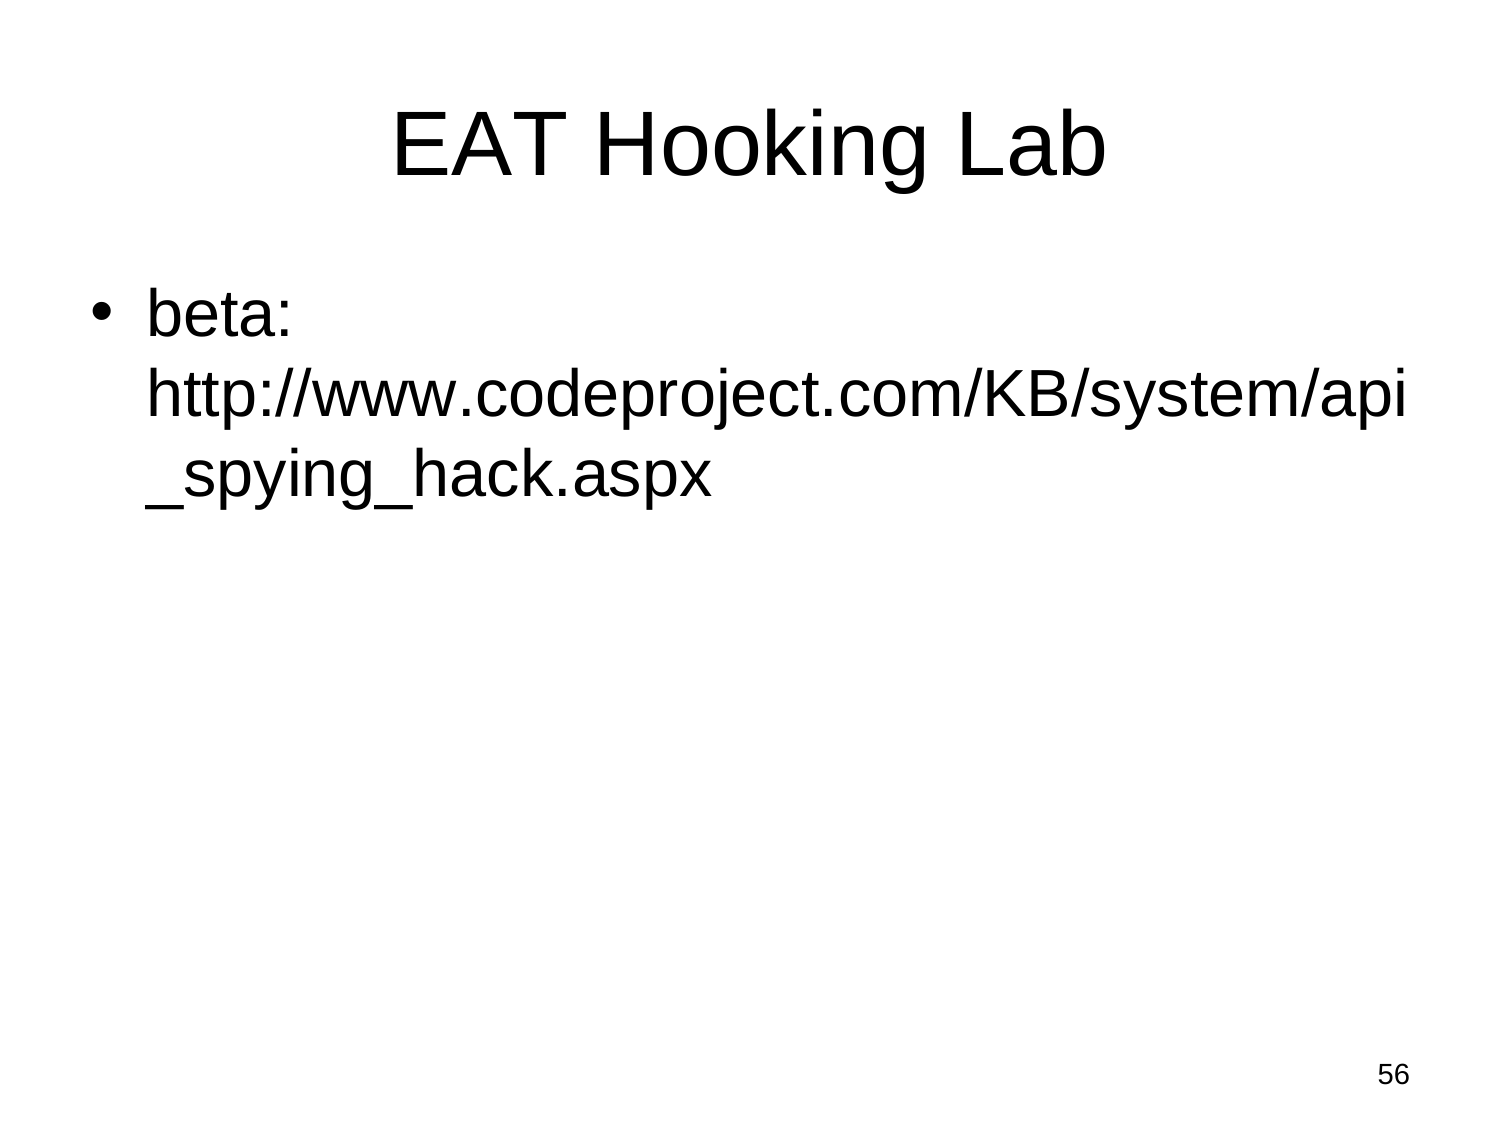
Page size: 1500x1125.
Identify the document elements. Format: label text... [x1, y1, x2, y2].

title EAT Hooking Lab [75, 45, 1426, 233]
text_box <number> [1074, 1042, 1426, 1103]
list beta: http://www.codeproject.com/KB/system/api_spying_hack.aspx [75, 262, 1426, 1006]
